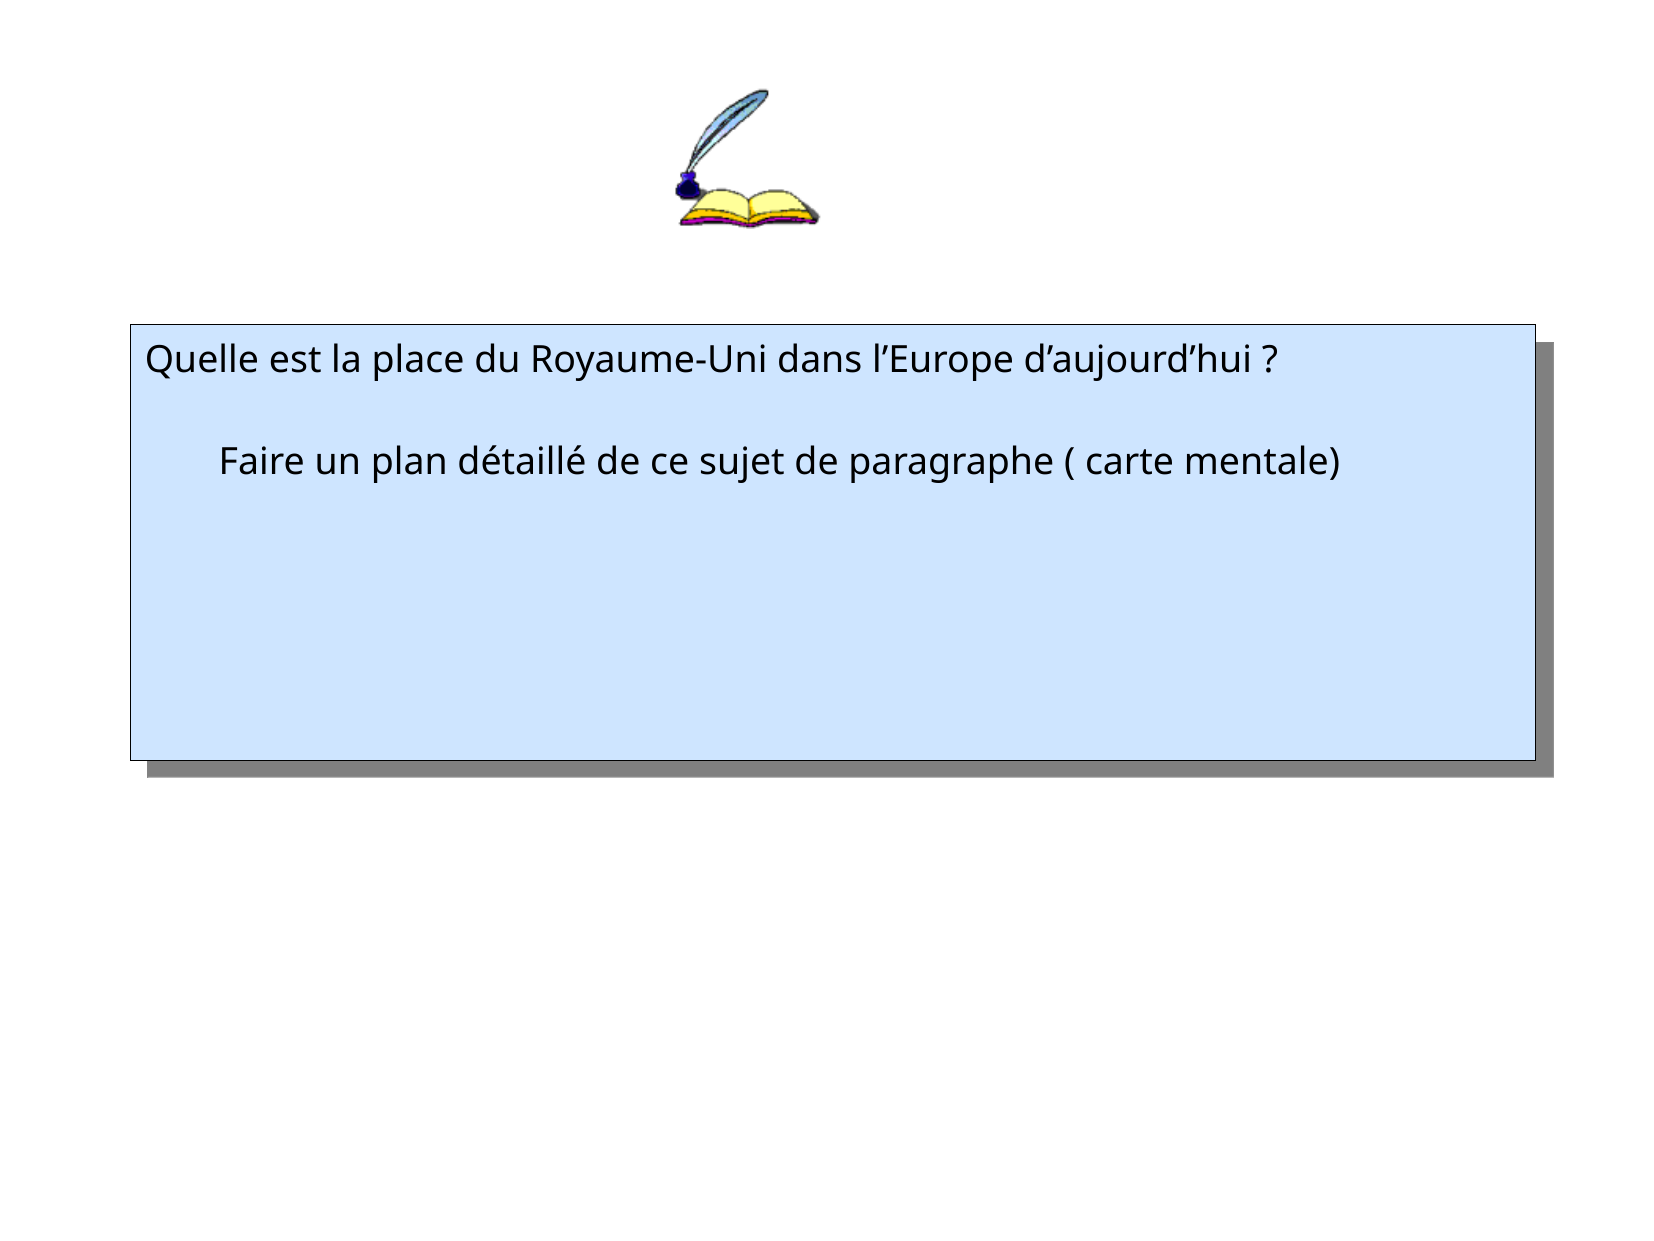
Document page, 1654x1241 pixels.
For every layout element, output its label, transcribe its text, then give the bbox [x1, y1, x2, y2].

picture [657, 64, 833, 229]
text_box Quelle est la place du Royaume-Uni dans l’Europe d’aujourd’hui ? Faire un plan détaillé de ce sujet de paragraphe ( carte mentale) [130, 324, 1536, 761]
